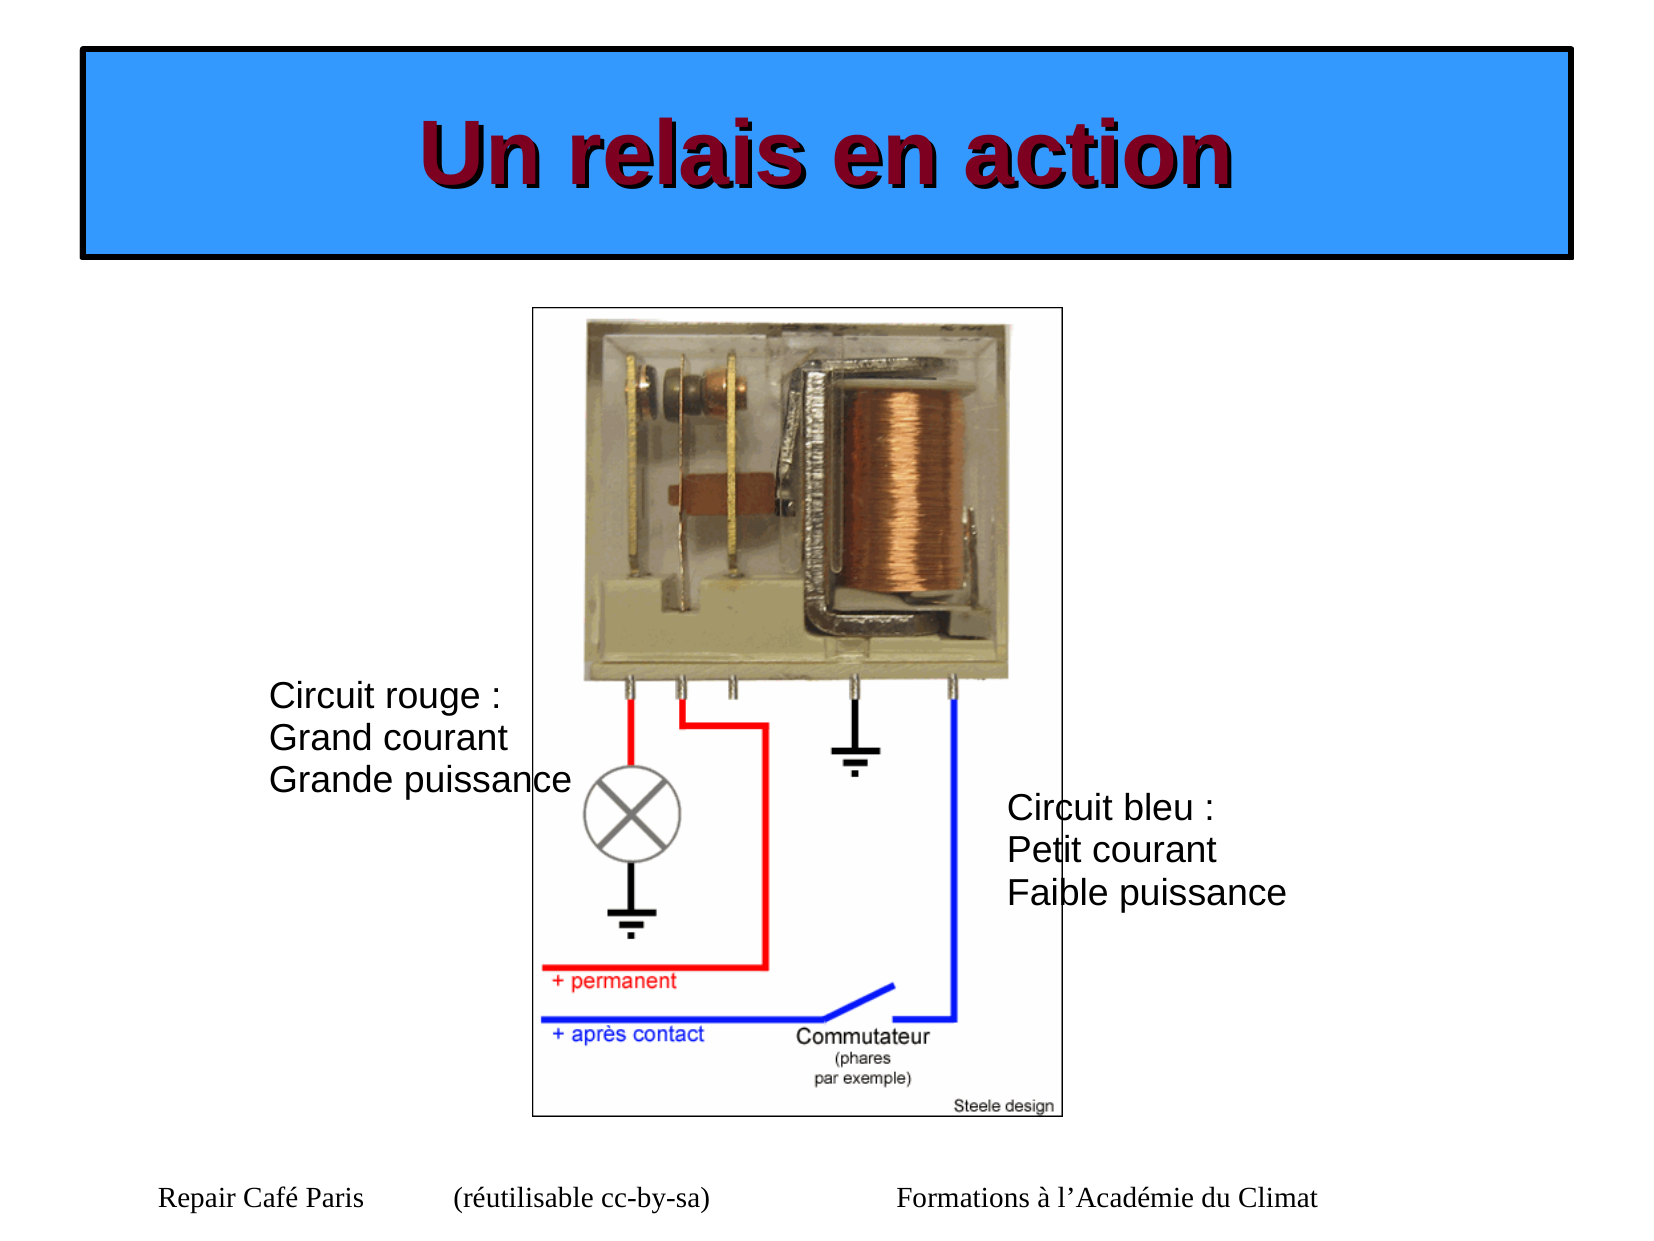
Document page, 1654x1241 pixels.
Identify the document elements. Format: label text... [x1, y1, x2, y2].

picture [532, 307, 1063, 1117]
text_box Circuit bleu : Petit courant Faible puissance [992, 779, 1303, 921]
title Un relais en action [82, 49, 1571, 257]
text_box Circuit rouge : Grand courant Grande puissance [253, 667, 588, 809]
